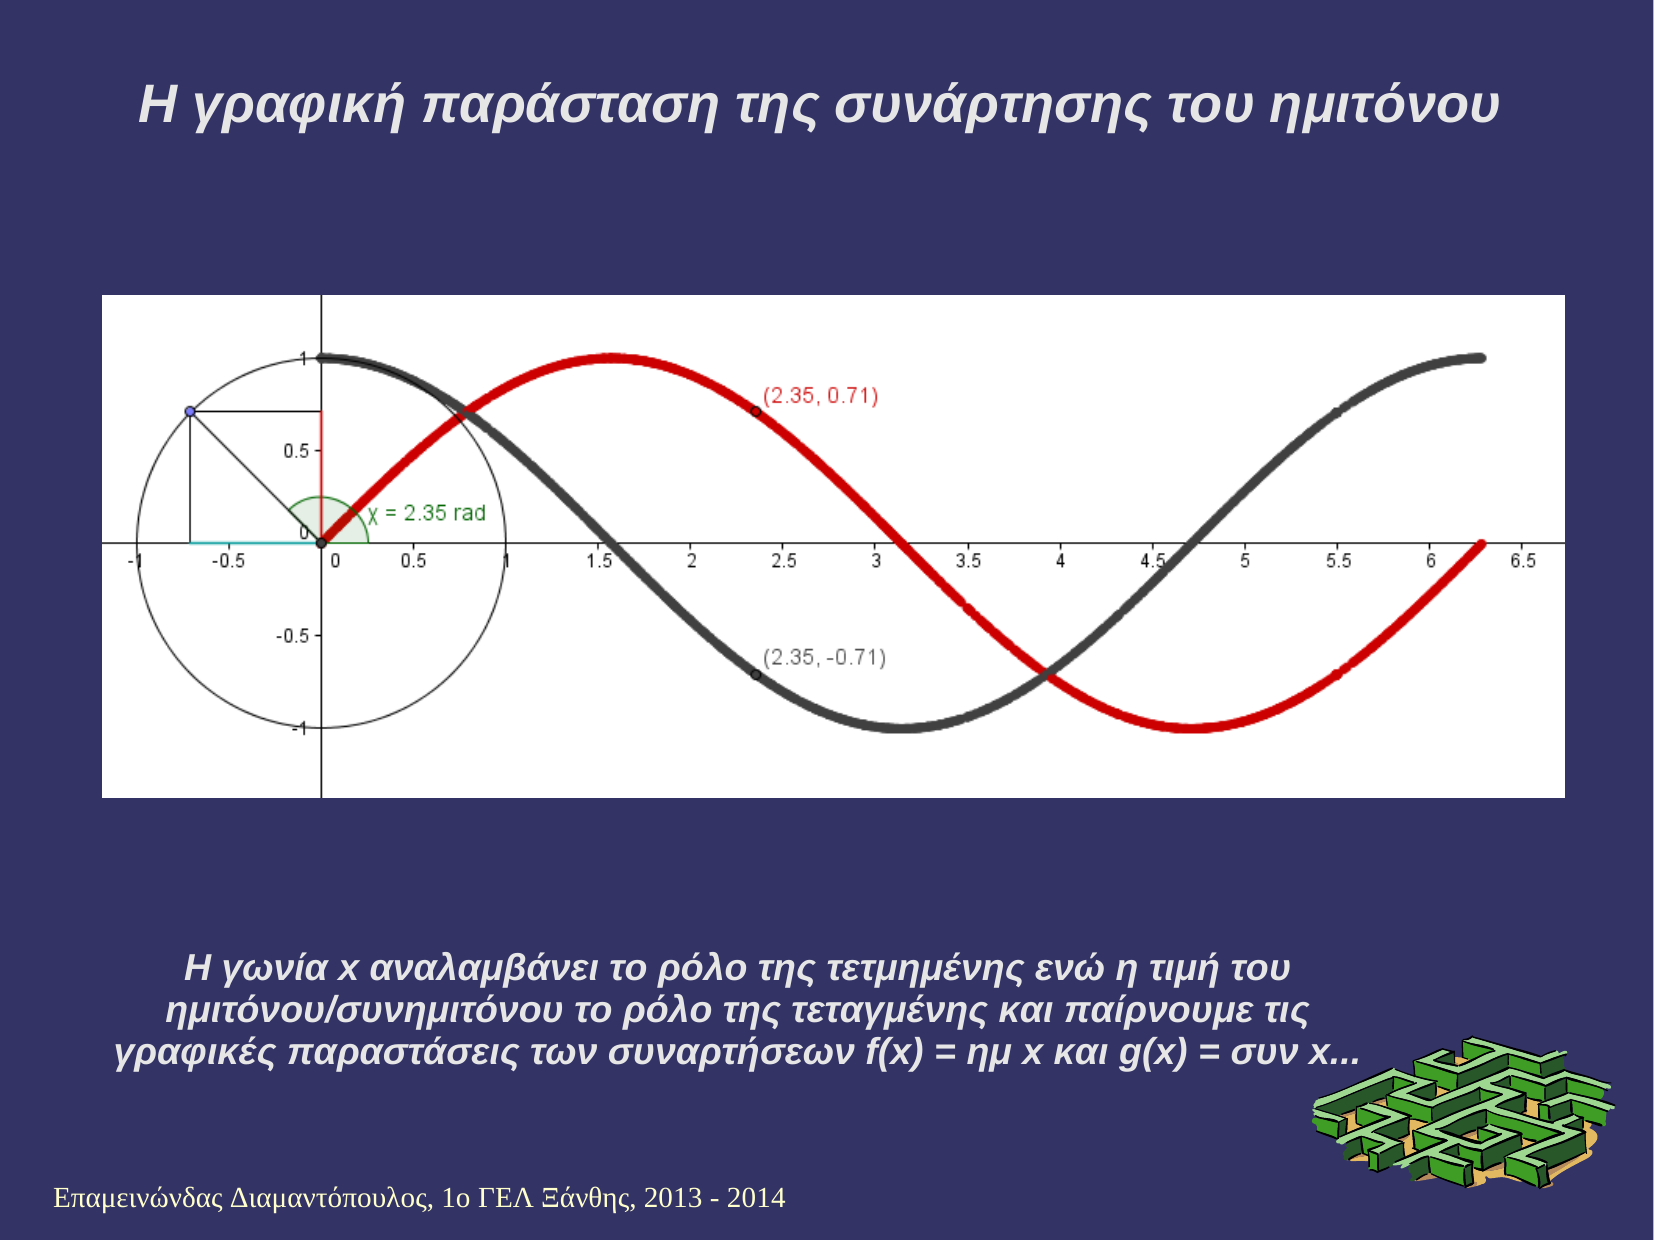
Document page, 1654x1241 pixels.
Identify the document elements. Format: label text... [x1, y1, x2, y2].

picture [102, 295, 1565, 798]
title Η γωνία x αναλαμβάνει το ρόλο της τετμημένης ενώ η τιμή του ημιτόνου/συνημιτόνου το ρόλο της τεταγμένης και παίρνουμε τις γραφικές παραστάσεις των συναρτήσεων f(x) = ημ x και g(x) = συν x... [88, 885, 1388, 1134]
title Η γραφική παράσταση της συνάρτησης του ημιτόνου [76, 29, 1565, 179]
